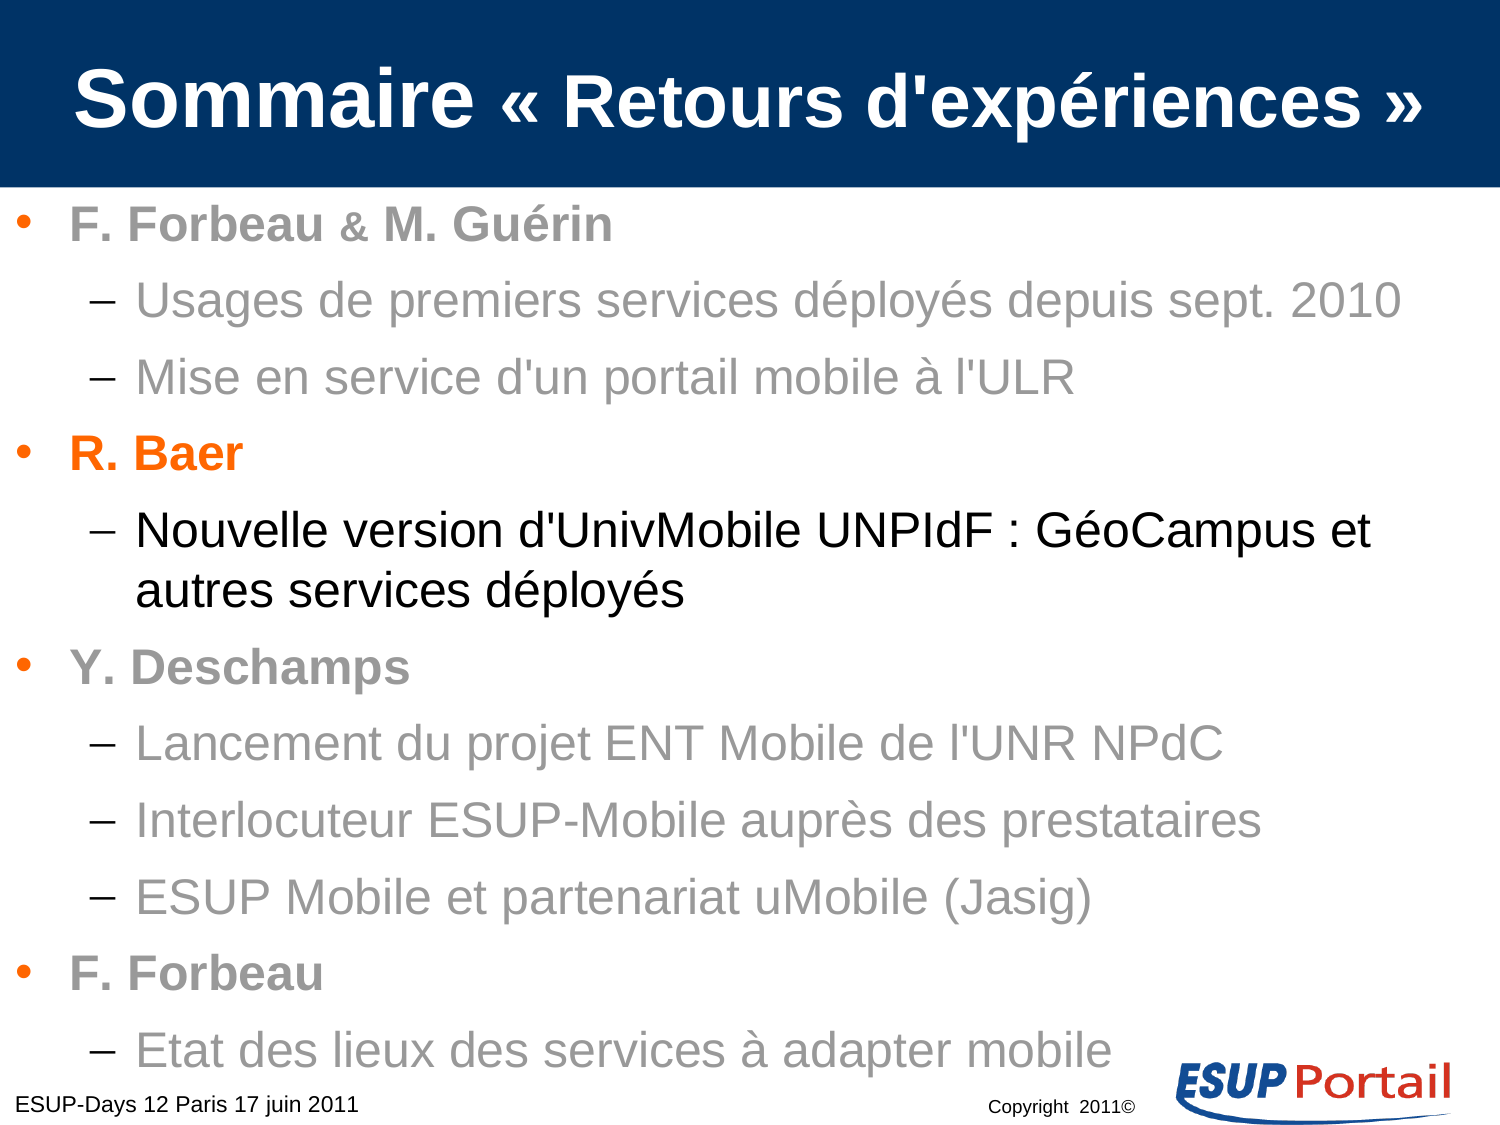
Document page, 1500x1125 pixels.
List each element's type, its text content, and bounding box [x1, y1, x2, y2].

picture [1175, 1062, 1451, 1125]
text_box ESUP-Days 12 Paris 17 juin 2011 [0, 1070, 632, 1125]
text_box Sommaire « Retours d'expériences » [0, 0, 1500, 188]
text_box F. Forbeau & M. Guérin Usages de premiers services déployés depuis sept. 2010 Mise en service d'un portail mobile à l'ULR R. Baer Nouvelle version d'UnivMobile UNPIdF : GéoCampus et autres services déployés Y. Deschamps Lancement du projet ENT Mobile de l'UNR NPdC Interlocuteur ESUP-Mobile auprès des prestataires ESUP Mobile et partenariat uMobile (Jasig) F. Forbeau Etat des lieux des services à adapter mobile [0, 206, 1500, 1062]
